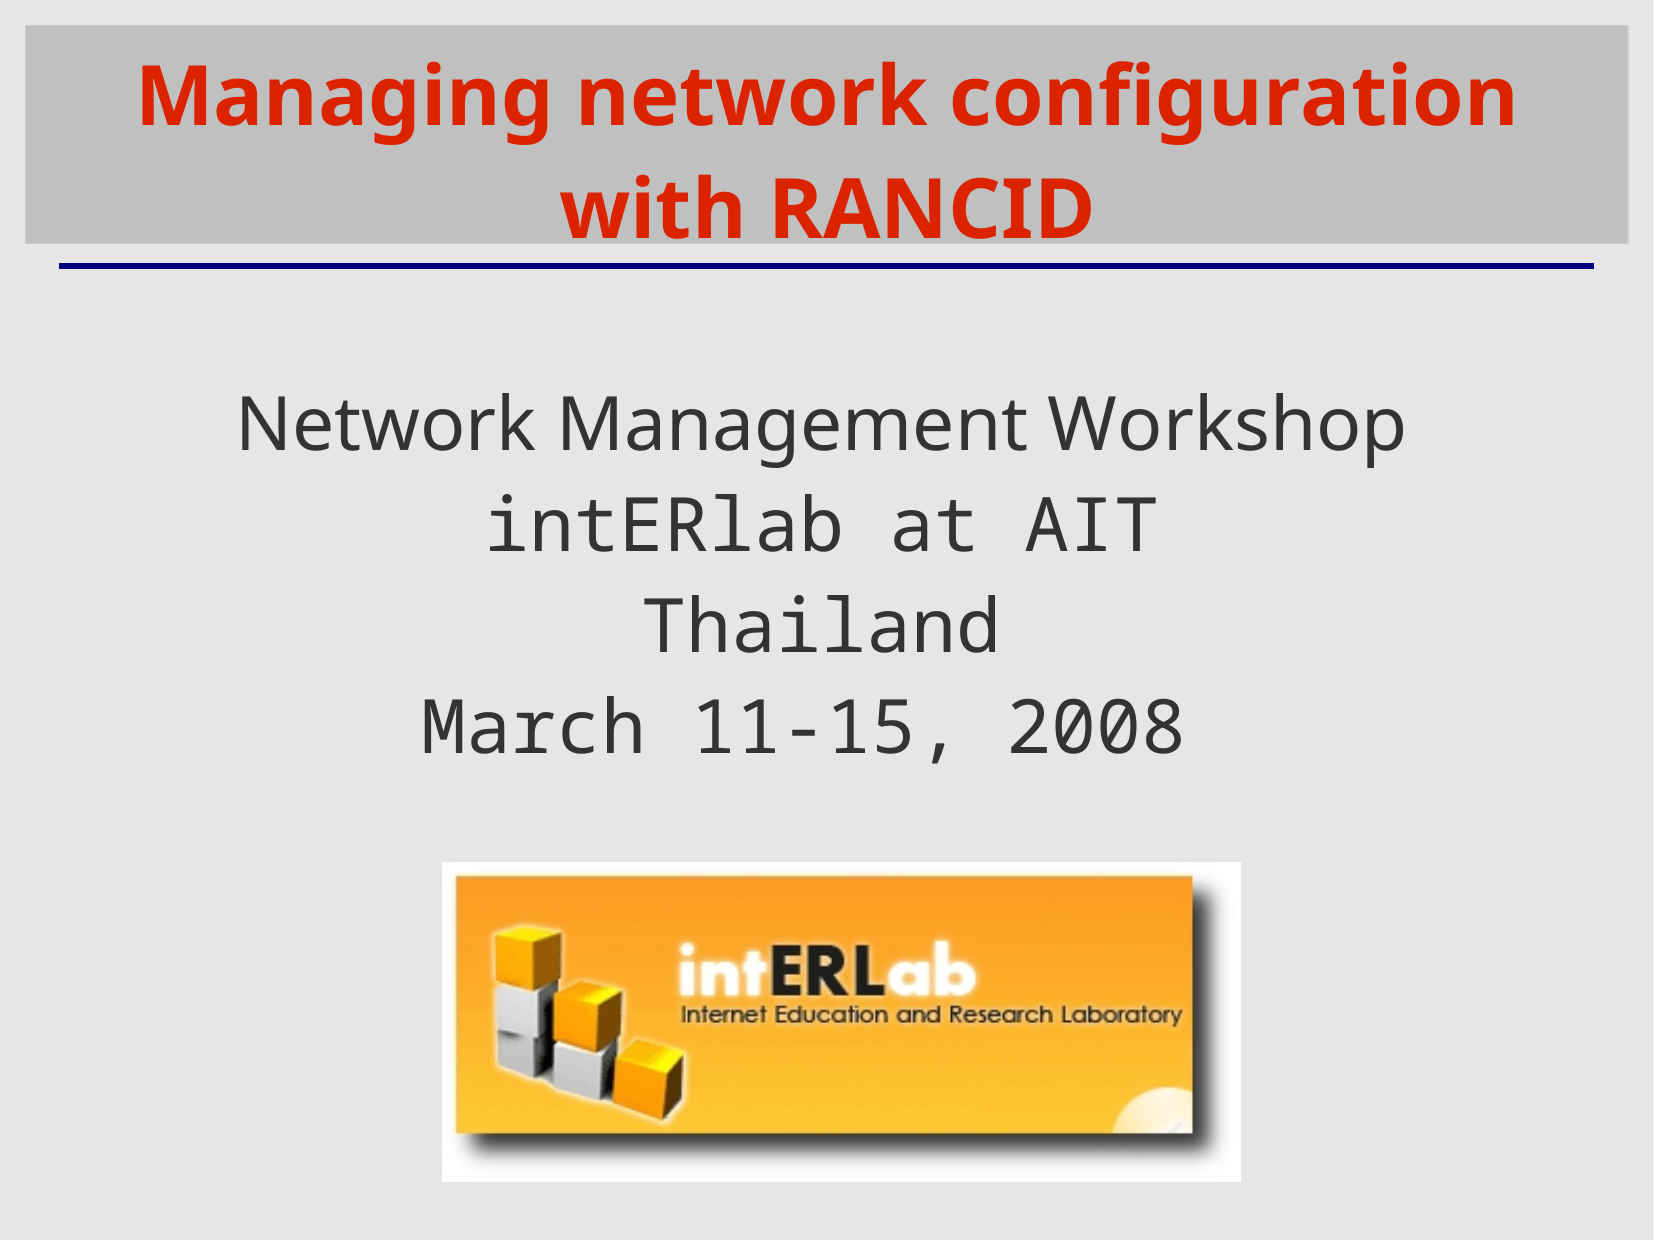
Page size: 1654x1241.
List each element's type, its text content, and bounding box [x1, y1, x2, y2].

picture [442, 862, 1241, 1182]
subtitle Network Management Workshop intERlab at AIT Thailand March 11-15, 2008 [84, 294, 1524, 1118]
title Managing network configuration with RANCID [121, 46, 1534, 254]
